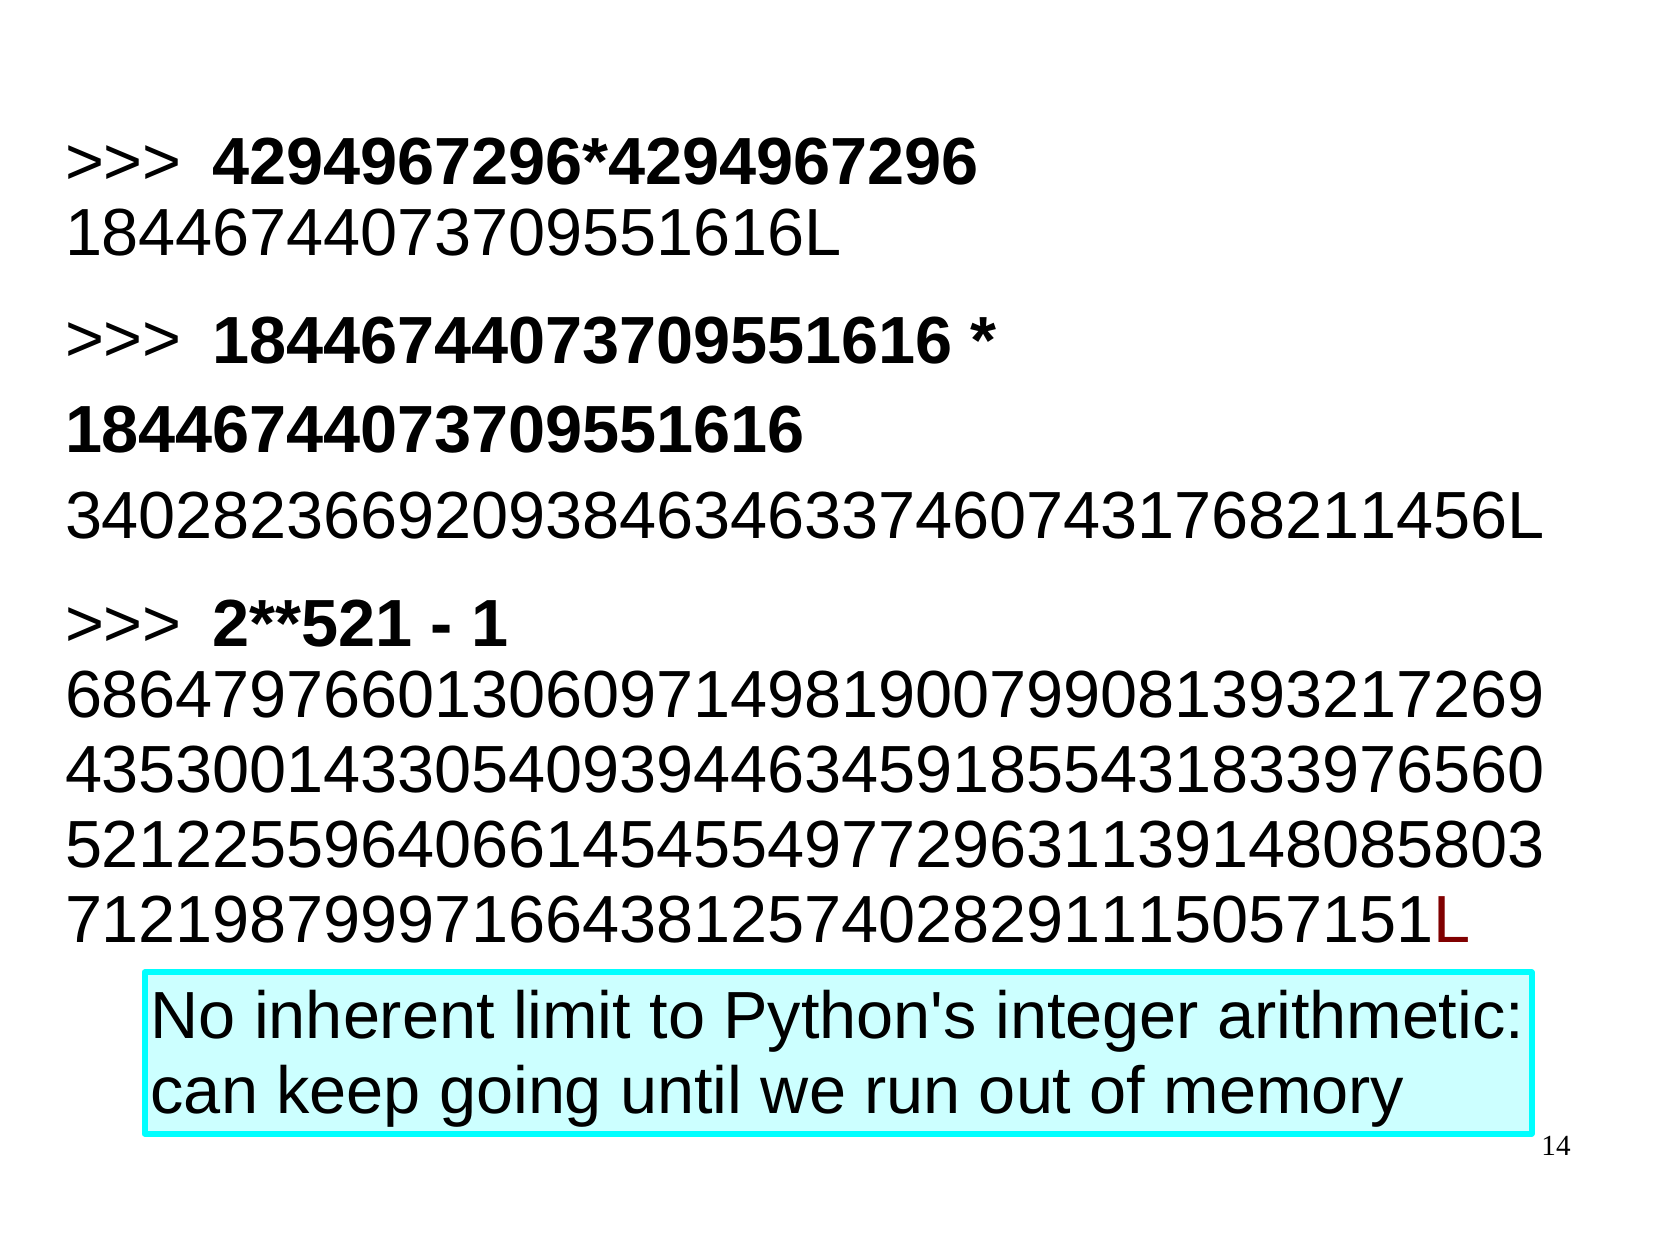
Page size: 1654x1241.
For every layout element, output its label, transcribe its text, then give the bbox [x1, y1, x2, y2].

text_box 2**521 - 1 [206, 580, 515, 651]
text_box >>> [59, 118, 189, 189]
text_box >>> [59, 295, 188, 382]
text_box 340282366920938463463374607431768211456L [59, 472, 1551, 559]
text_box No inherent limit to Python's integer arithmetic: can keep going until we run out of memory [144, 972, 1532, 1134]
text_box 18446744073709551616L [59, 189, 848, 276]
text_box 4294967296*4294967296 [206, 118, 985, 205]
text_box 6864797660130609714981900799081393217269435300143305409394463459185543183397656052122559640661454554977296311391480858037121987999716643812574028291115057151L [59, 651, 1565, 963]
text_box 18446744073709551616 * [206, 297, 1004, 384]
text_box 18446744073709551616 [59, 385, 812, 472]
text_box >>> [59, 580, 189, 651]
